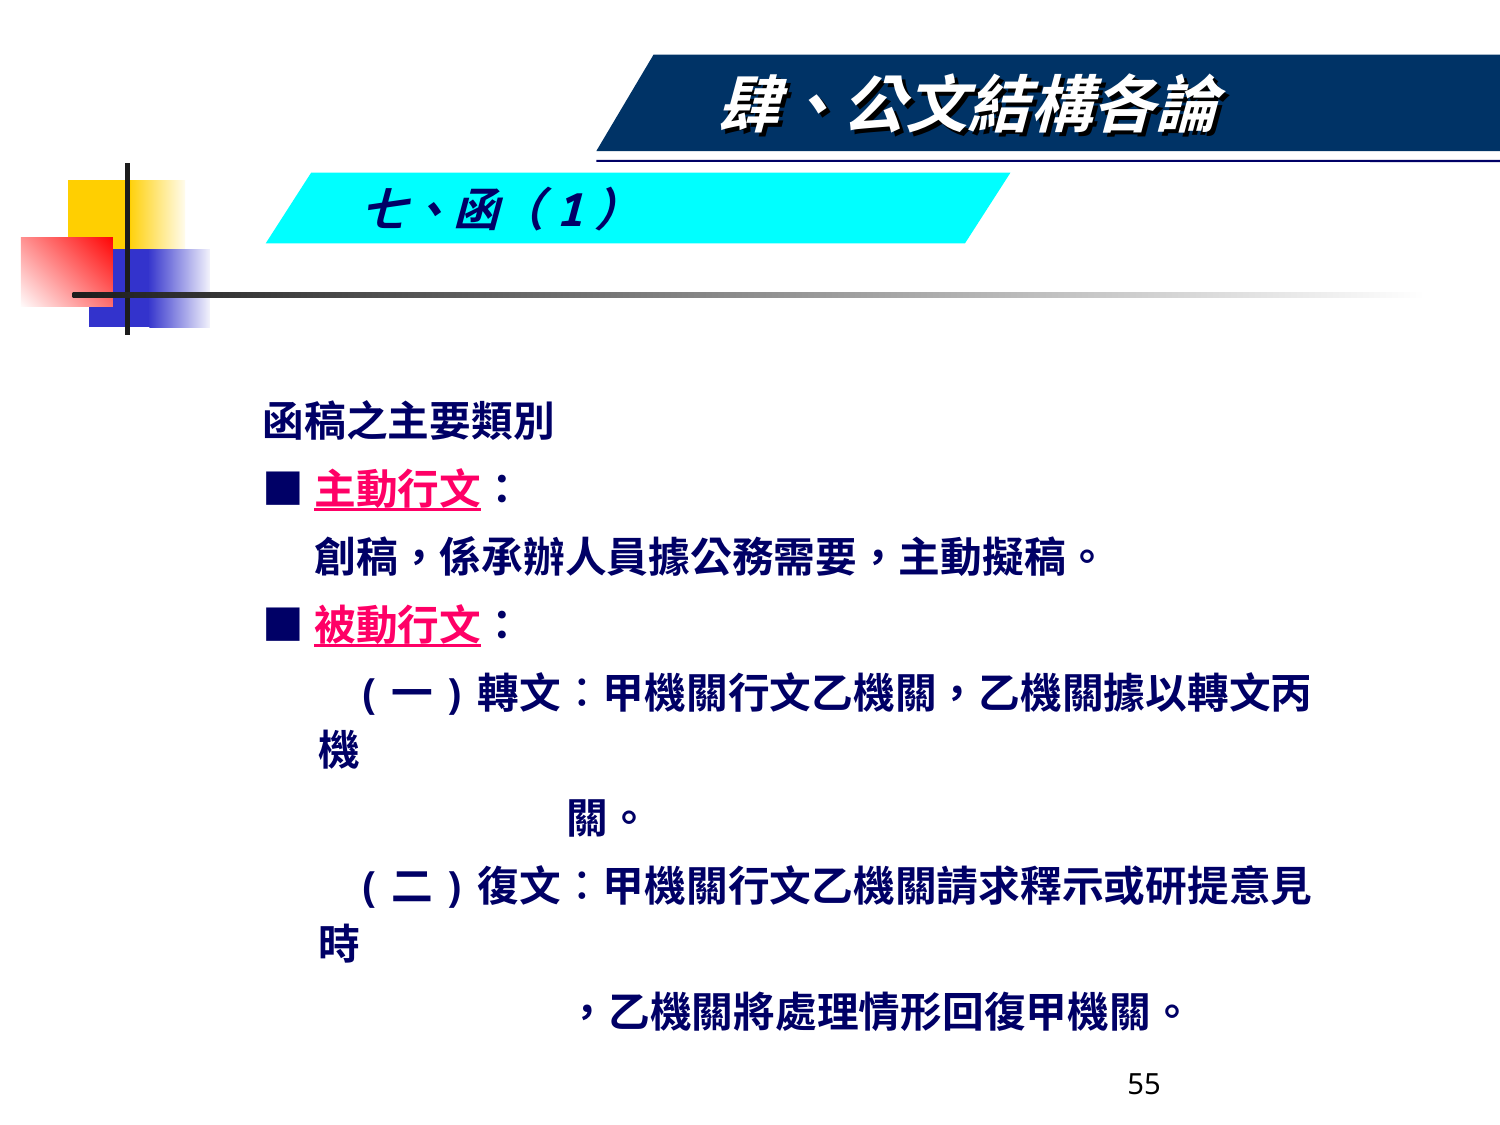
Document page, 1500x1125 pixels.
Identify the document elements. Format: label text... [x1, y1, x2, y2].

text_box 函稿之主要類別 ■主動行文： 創稿，係承辦人員據公務需要，主動擬稿。 ■被動行文： (一)轉文︰甲機關行文乙機關，乙機關據以轉文丙機 關。 (二)復文︰甲機關行文乙機關請求釋示或研提意見時 ，乙機關將處理情形回復甲機關。 [248, 380, 1363, 953]
text_box 七、函（1） [265, 172, 1011, 244]
text_box 肆、公文結構各論 [596, 54, 1500, 152]
text_box <編號> [1112, 1037, 1426, 1113]
